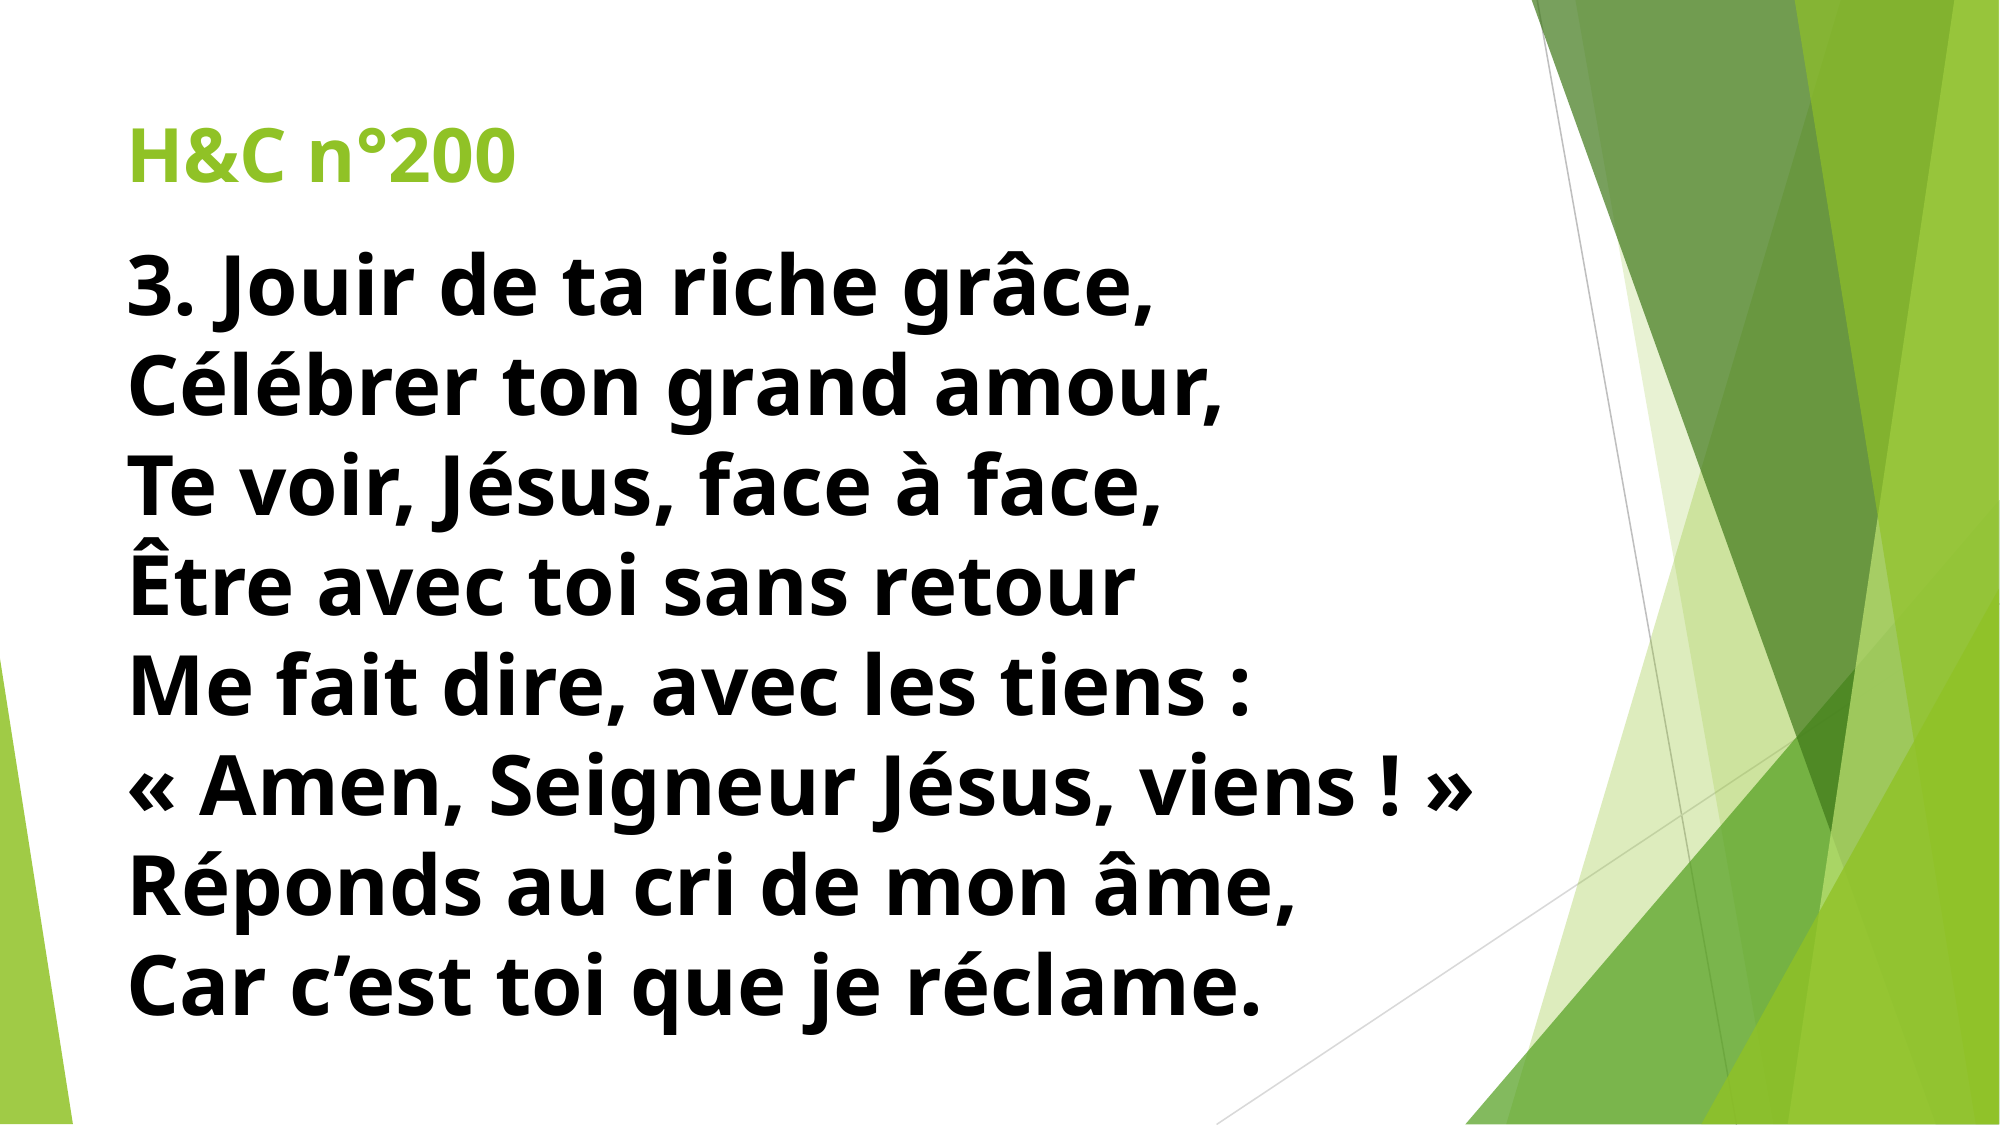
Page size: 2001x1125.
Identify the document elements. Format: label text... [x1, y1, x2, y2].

text_box 3. Jouir de ta riche grâce, Célébrer ton grand amour, Te voir, Jésus, face à face, Être avec toi sans retour Me fait dire, avec les tiens : « Amen, Seigneur Jésus, viens ! » Réponds au cri de mon âme, Car c’est toi que je réclame. [111, 224, 1949, 1063]
text_box H&C n°200 [111, 99, 1522, 224]
